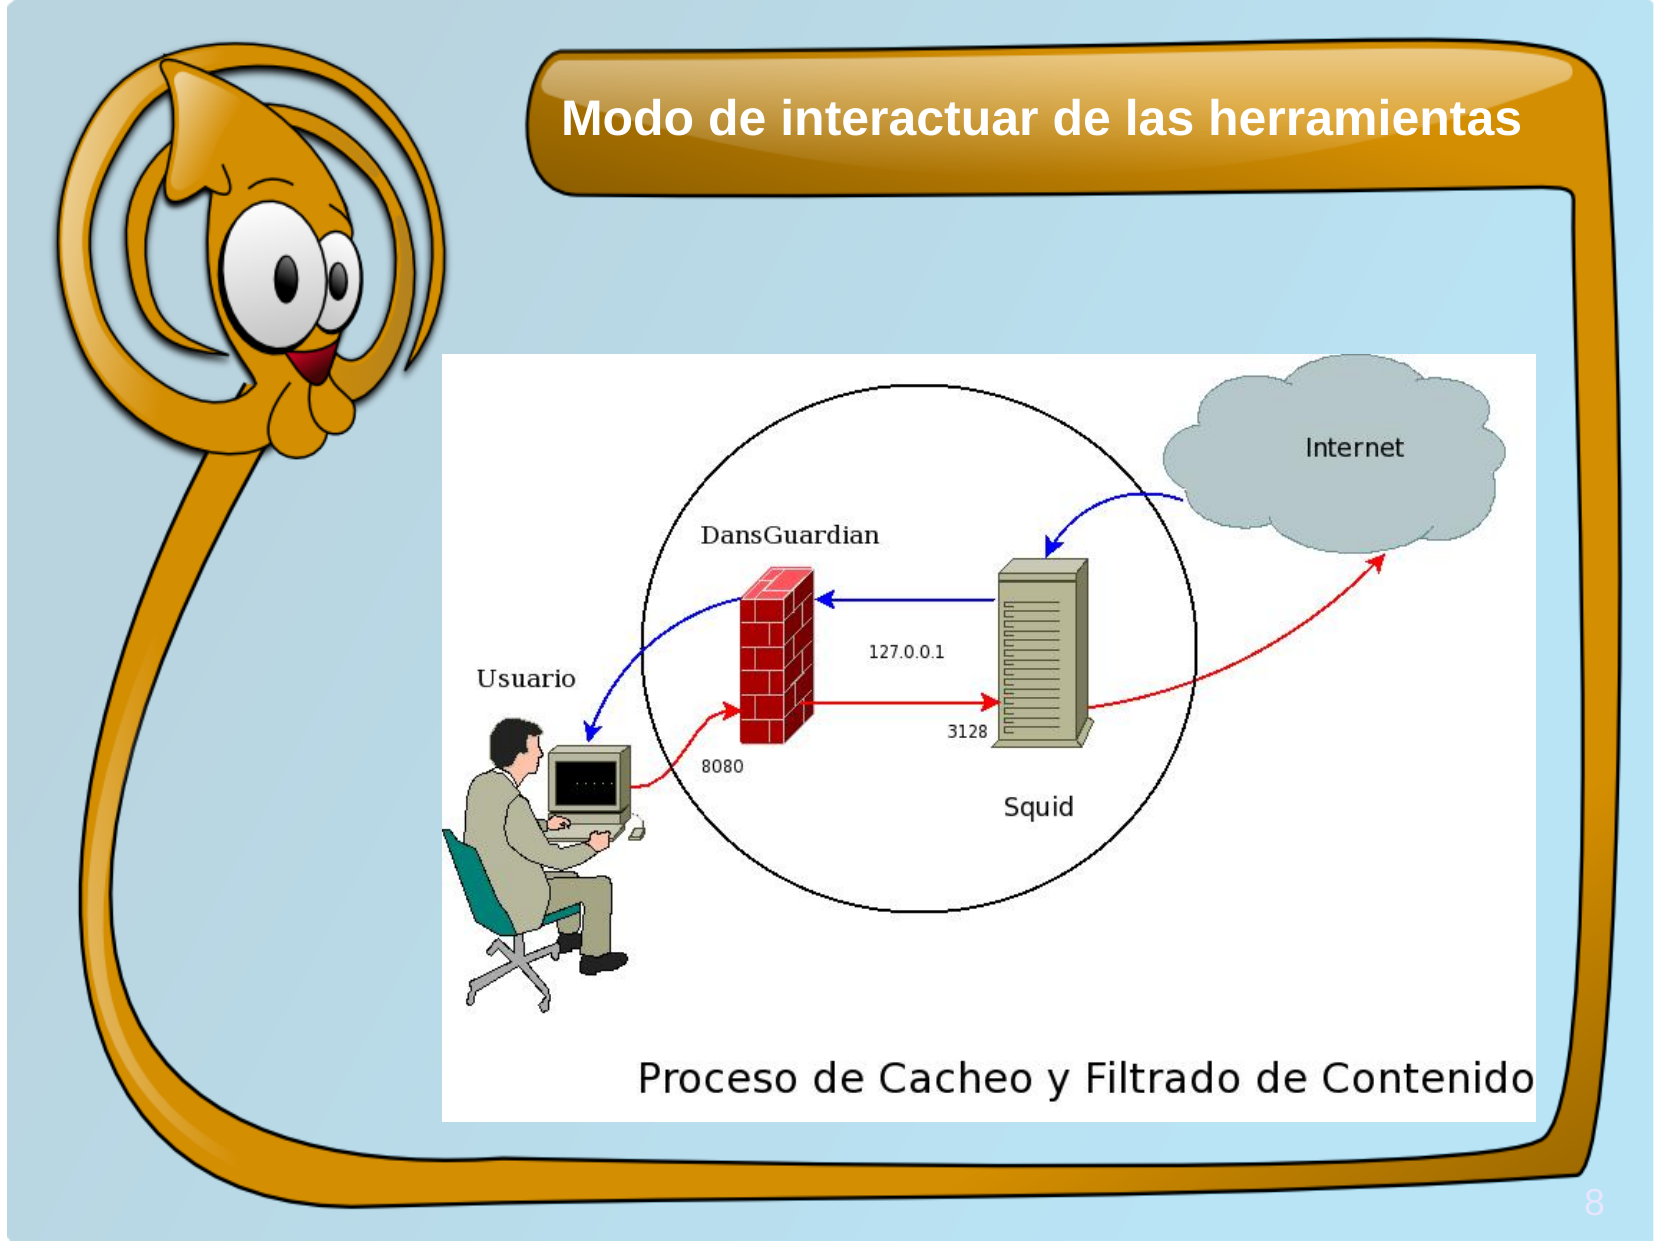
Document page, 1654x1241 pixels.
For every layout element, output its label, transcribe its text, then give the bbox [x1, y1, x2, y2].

picture [7, 0, 1654, 1241]
title Modo de interactuar de las herramientas [561, 59, 1595, 178]
